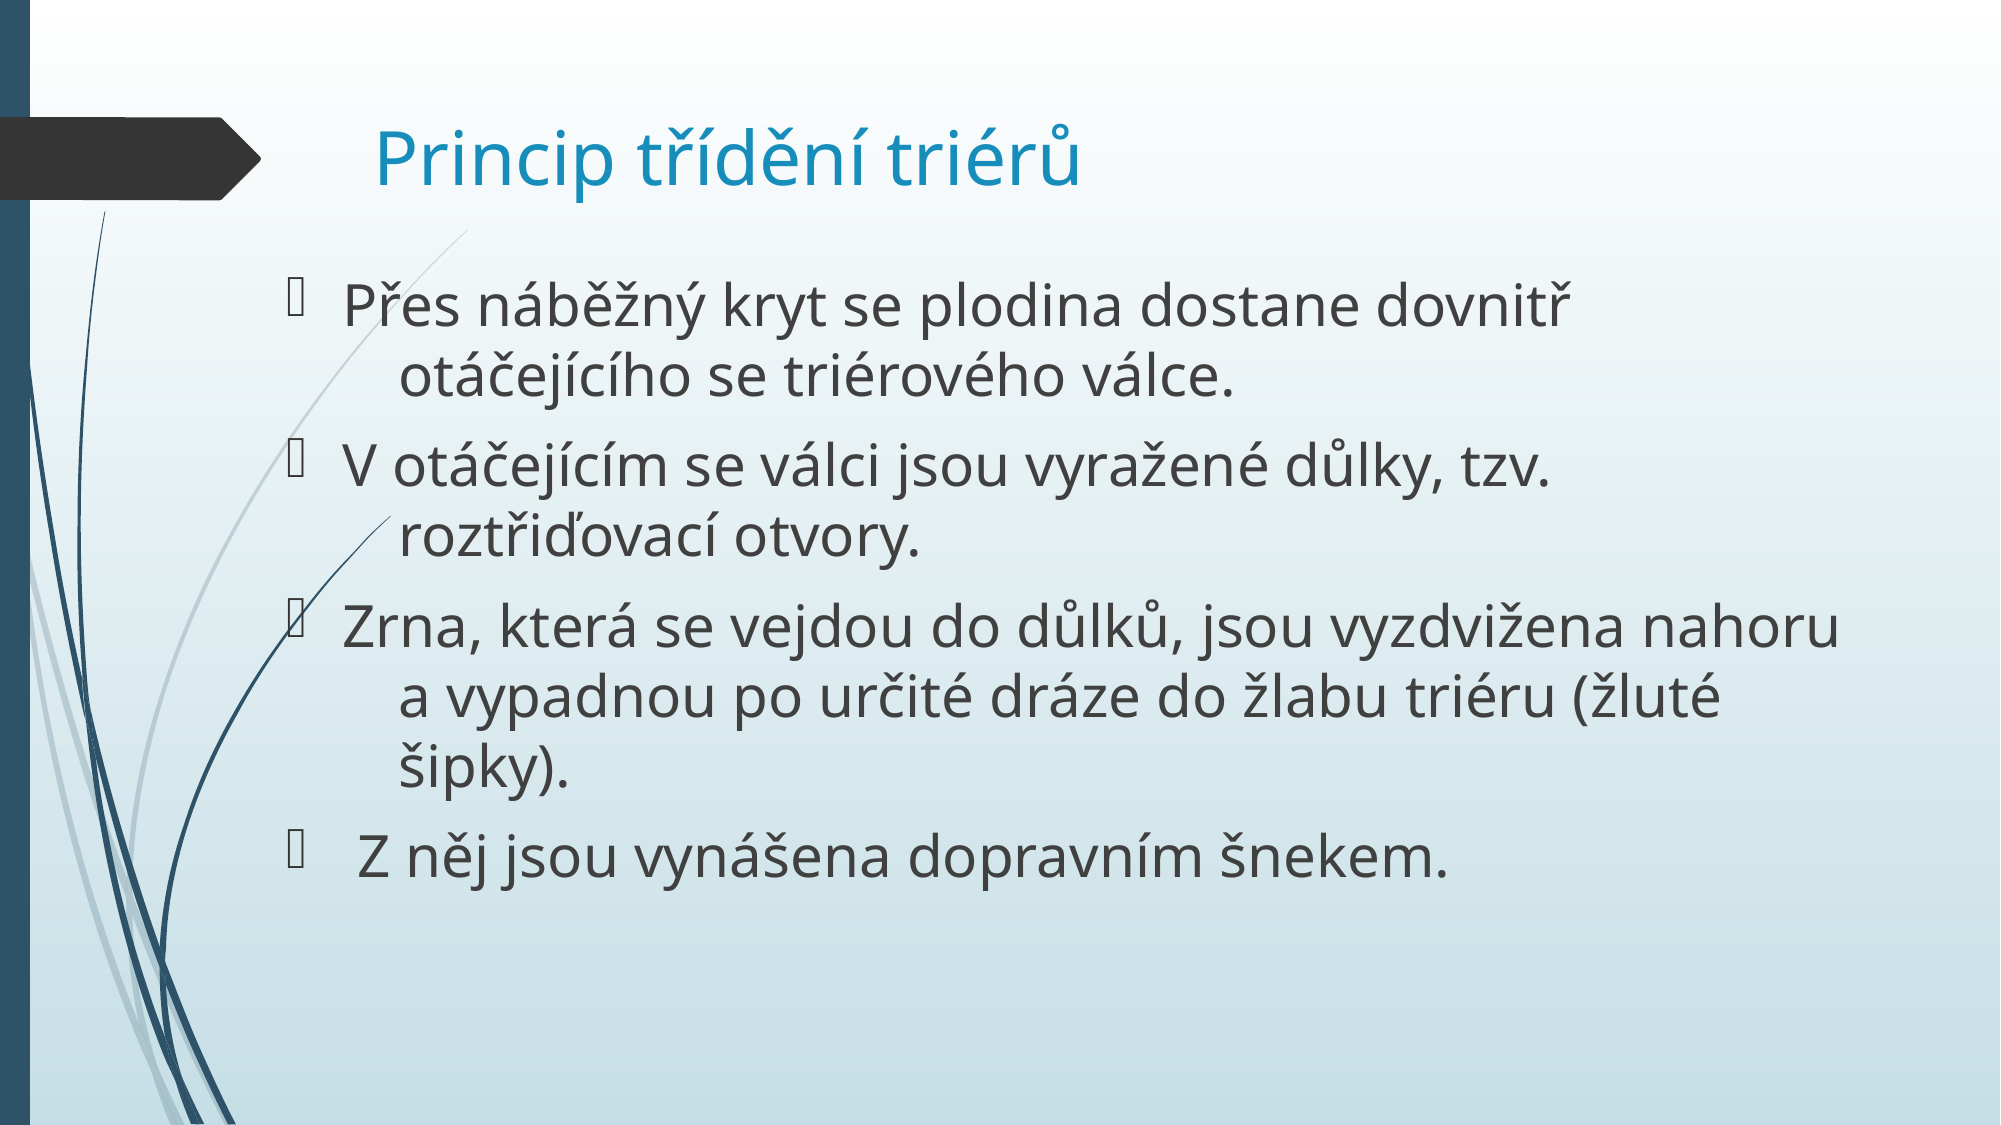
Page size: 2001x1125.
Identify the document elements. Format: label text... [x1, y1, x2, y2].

title Princip třídění triérů [300, 102, 1888, 260]
list Přes náběžný kryt se plodina dostane dovnitř otáčejícího se triérového válce. V otáčejícím se válci jsou vyražené důlky, tzv. roztřiďovací otvory. Zrna, která se vejdou do důlků, jsou vyzdvižena nahoru a vypadnou po určité dráze do žlabu triéru (žluté šipky). Z něj jsou vynášena dopravním šnekem. [271, 260, 1888, 970]
